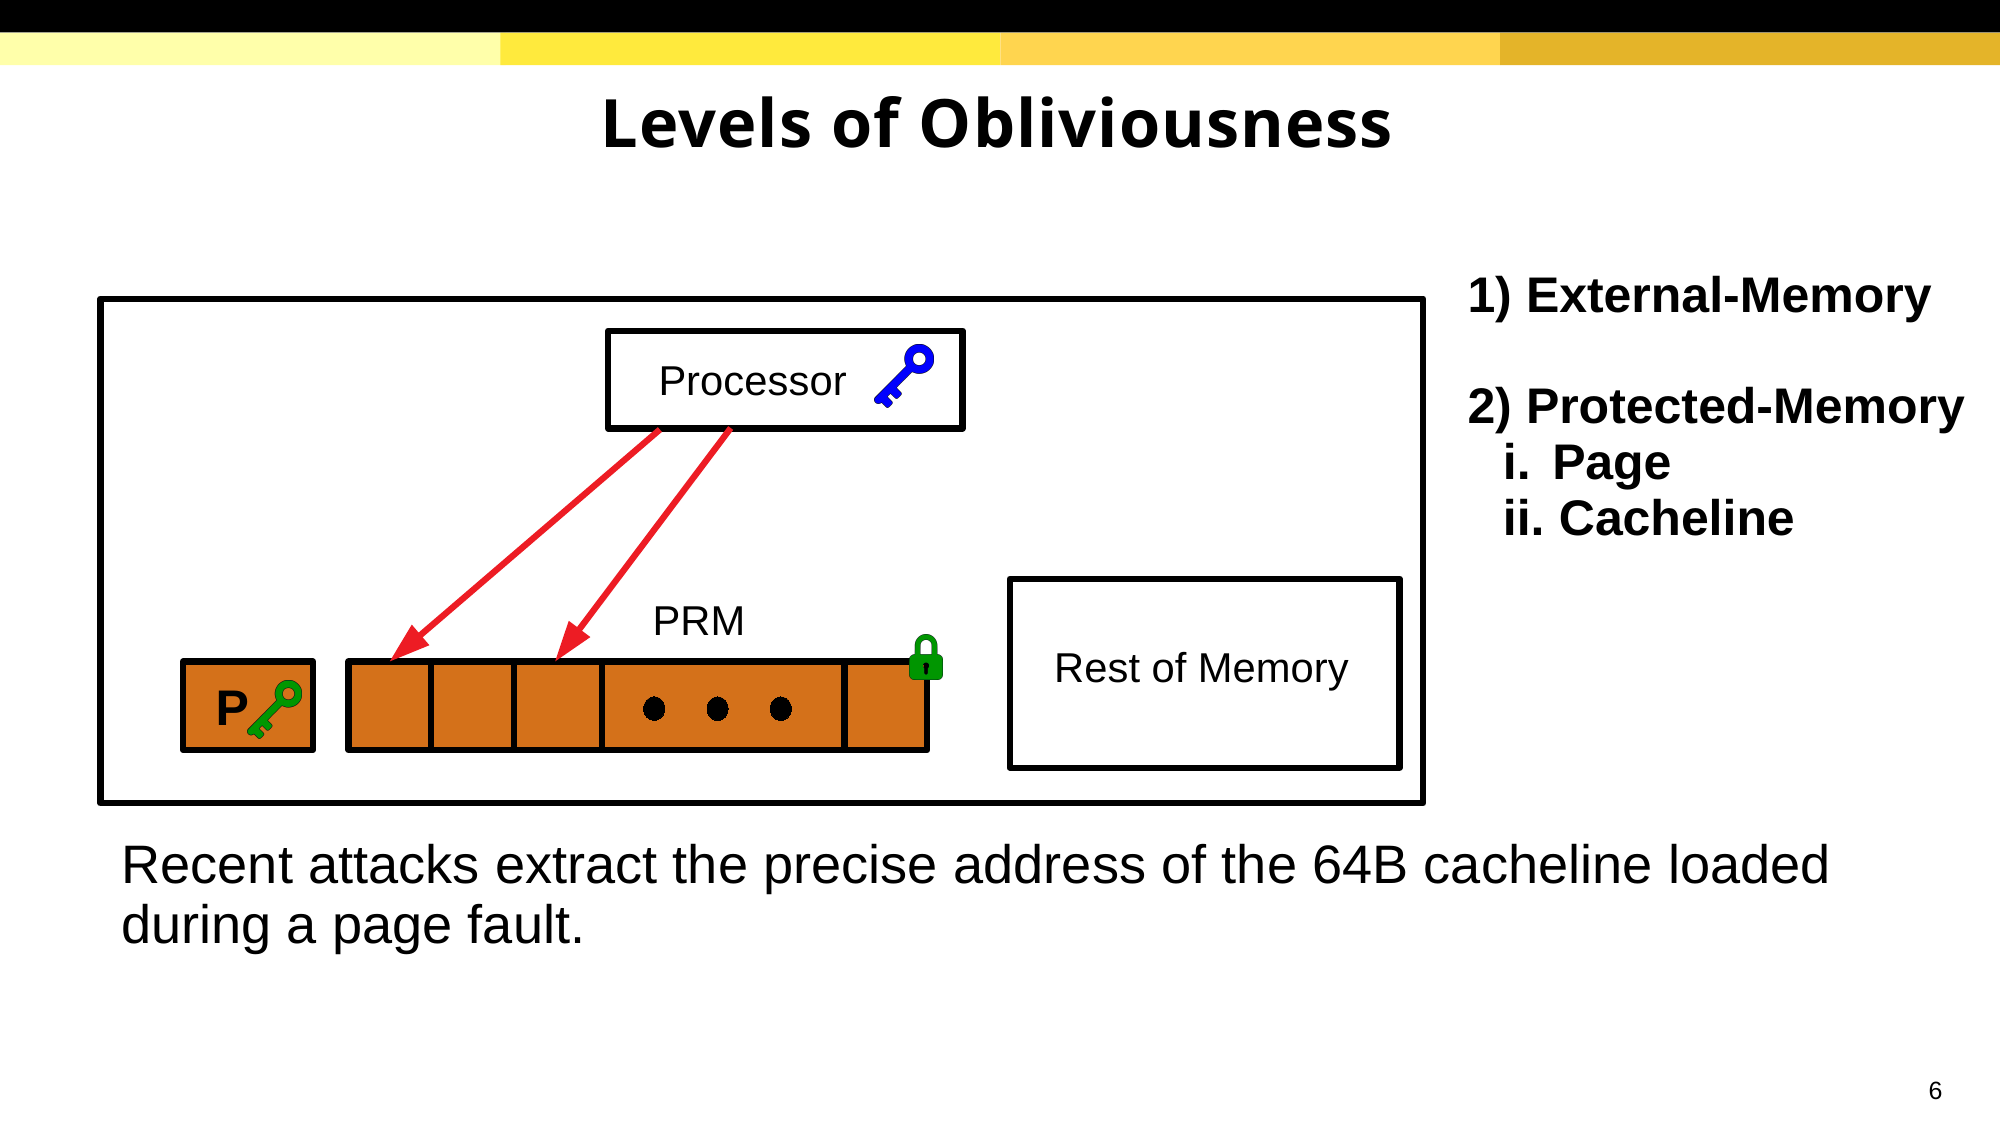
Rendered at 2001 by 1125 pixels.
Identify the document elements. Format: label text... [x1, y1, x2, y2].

text_box 6 [1913, 1069, 1958, 1113]
text_box PRM [637, 590, 761, 652]
picture [874, 344, 934, 408]
text_box Rest of Memory [1039, 637, 1364, 700]
text_box Processor [643, 350, 880, 417]
text_box [100, 298, 1424, 804]
text_box Recent attacks extract the precise address of the 64B cacheline loaded during a page fault. [106, 826, 1855, 1016]
picture [247, 680, 302, 739]
text_box P [200, 673, 264, 744]
text_box External-Memory Protected-Memory Page Cacheline [1452, 259, 1985, 610]
picture [909, 634, 943, 680]
title Levels of Obliviousness [48, 53, 1947, 201]
